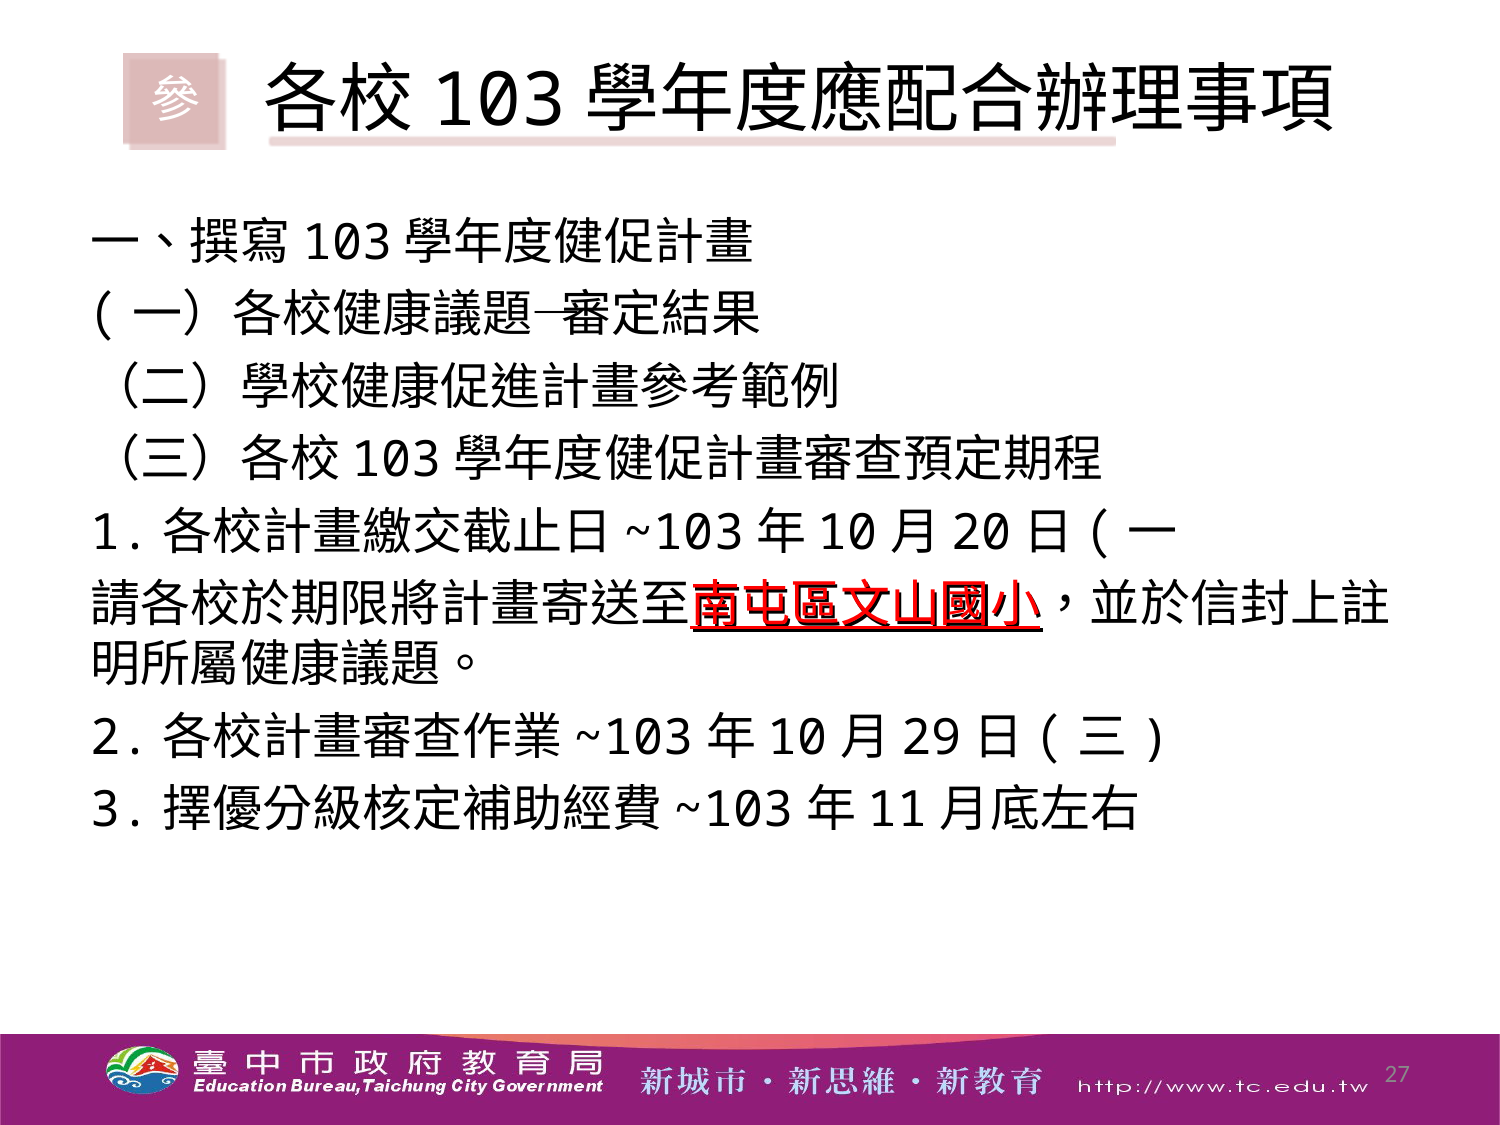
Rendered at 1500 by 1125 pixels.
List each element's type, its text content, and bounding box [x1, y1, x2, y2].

list 一、撰寫103學年度健促計畫 (一）各校健康議題—審定結果 （二）學校健康促進計畫參考範例 （三）各校103學年度健促計畫審查預定期程 1.各校計畫繳交截止日~103年10月20日(一 請各校於期限將計畫寄送至南屯區文山國小，並於信封上註明所屬健康議題。 2.各校計畫審查作業~103年10月29日(三) 3.擇優分級核定補助經費~103年11月底左右 [75, 201, 1426, 945]
text_box 各校103學年度應配合辦理事項 [248, 42, 1447, 149]
picture [0, 1034, 1500, 1125]
text_box <number> [1074, 1042, 1426, 1103]
text_box 參一 [135, 60, 204, 196]
picture [123, 53, 1116, 150]
